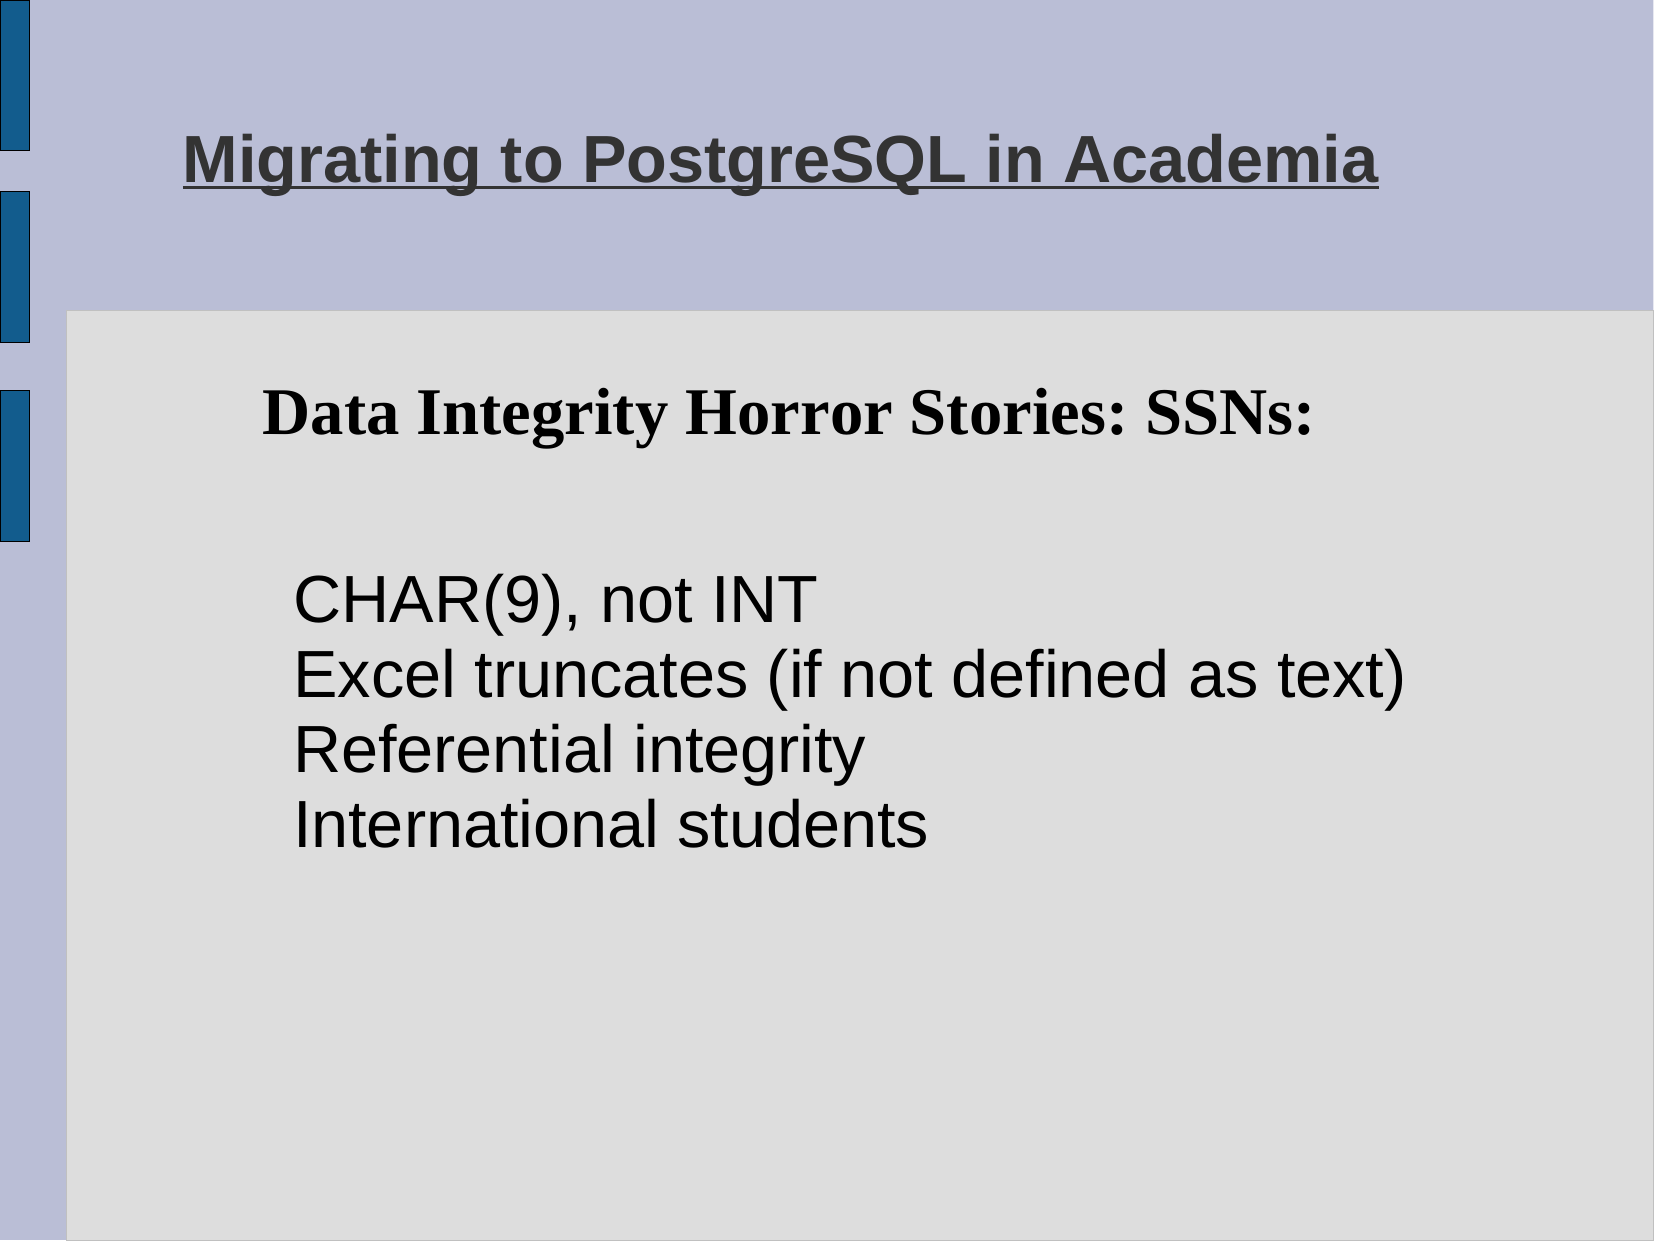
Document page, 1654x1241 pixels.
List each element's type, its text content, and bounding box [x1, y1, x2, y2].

list CHAR(9), not INT Excel truncates (if not defined as text) Referential integrity International students [275, 562, 1654, 862]
title Migrating to PostgreSQL in Academia [75, 55, 1488, 263]
text_box Data Integrity Horror Stories: SSNs: [262, 375, 1426, 450]
